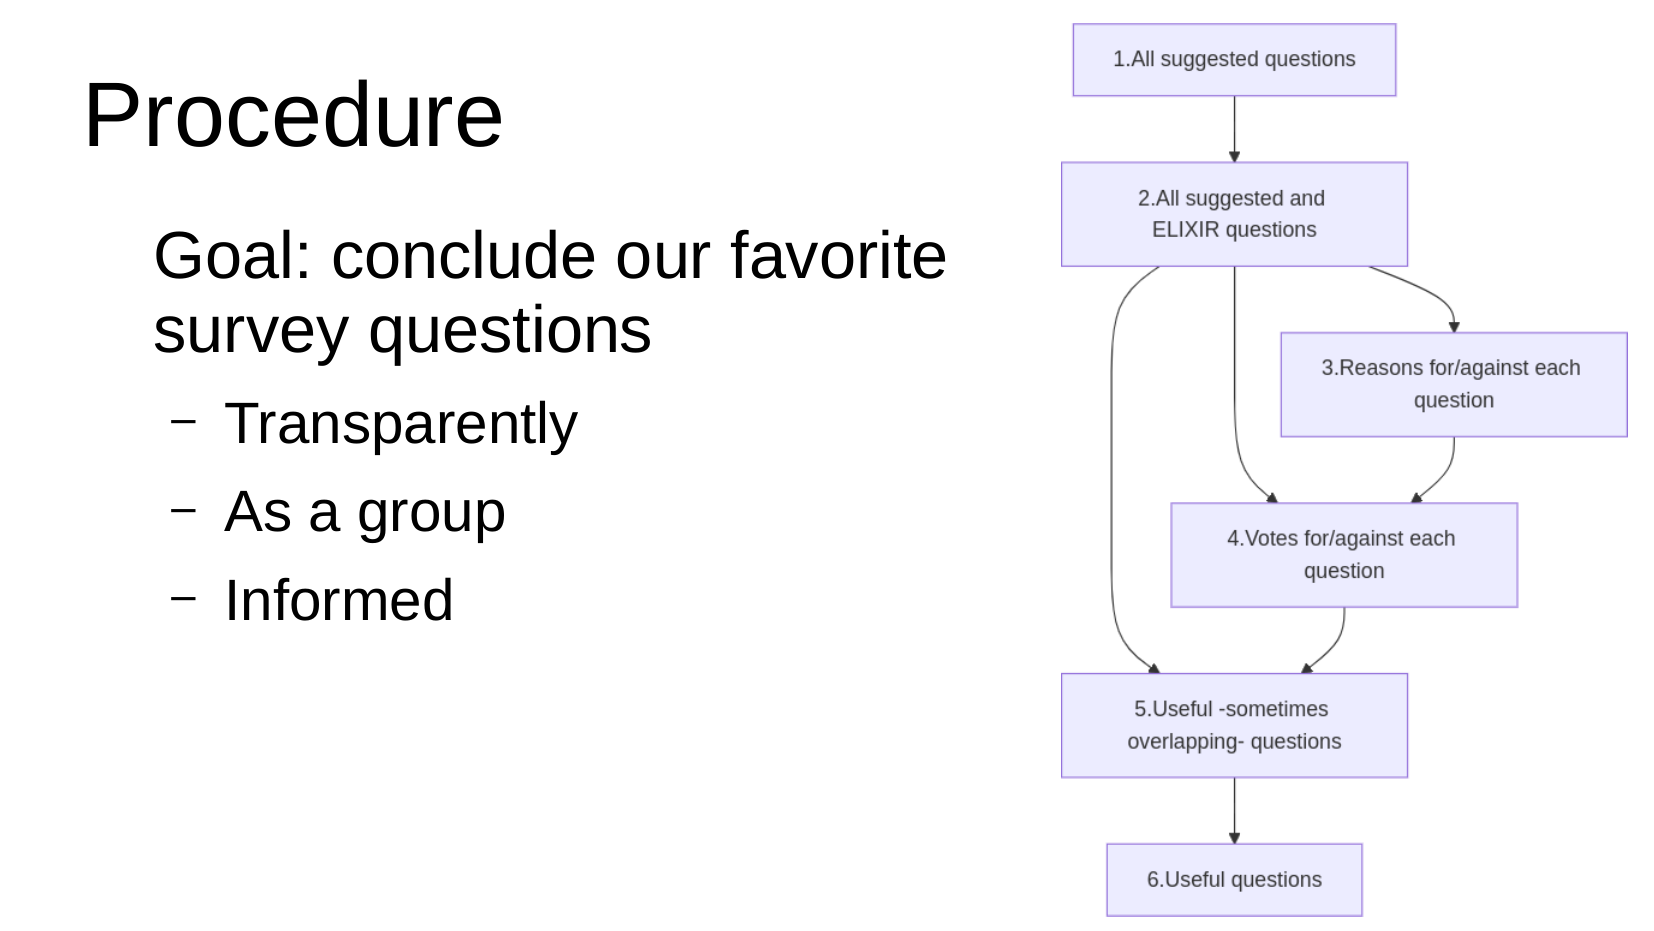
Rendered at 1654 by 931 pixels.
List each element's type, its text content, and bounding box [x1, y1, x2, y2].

list Goal: conclude our favorite survey questions Transparently As a group Informed [82, 217, 1013, 757]
picture [1061, 23, 1628, 917]
title Procedure [82, 37, 1061, 193]
